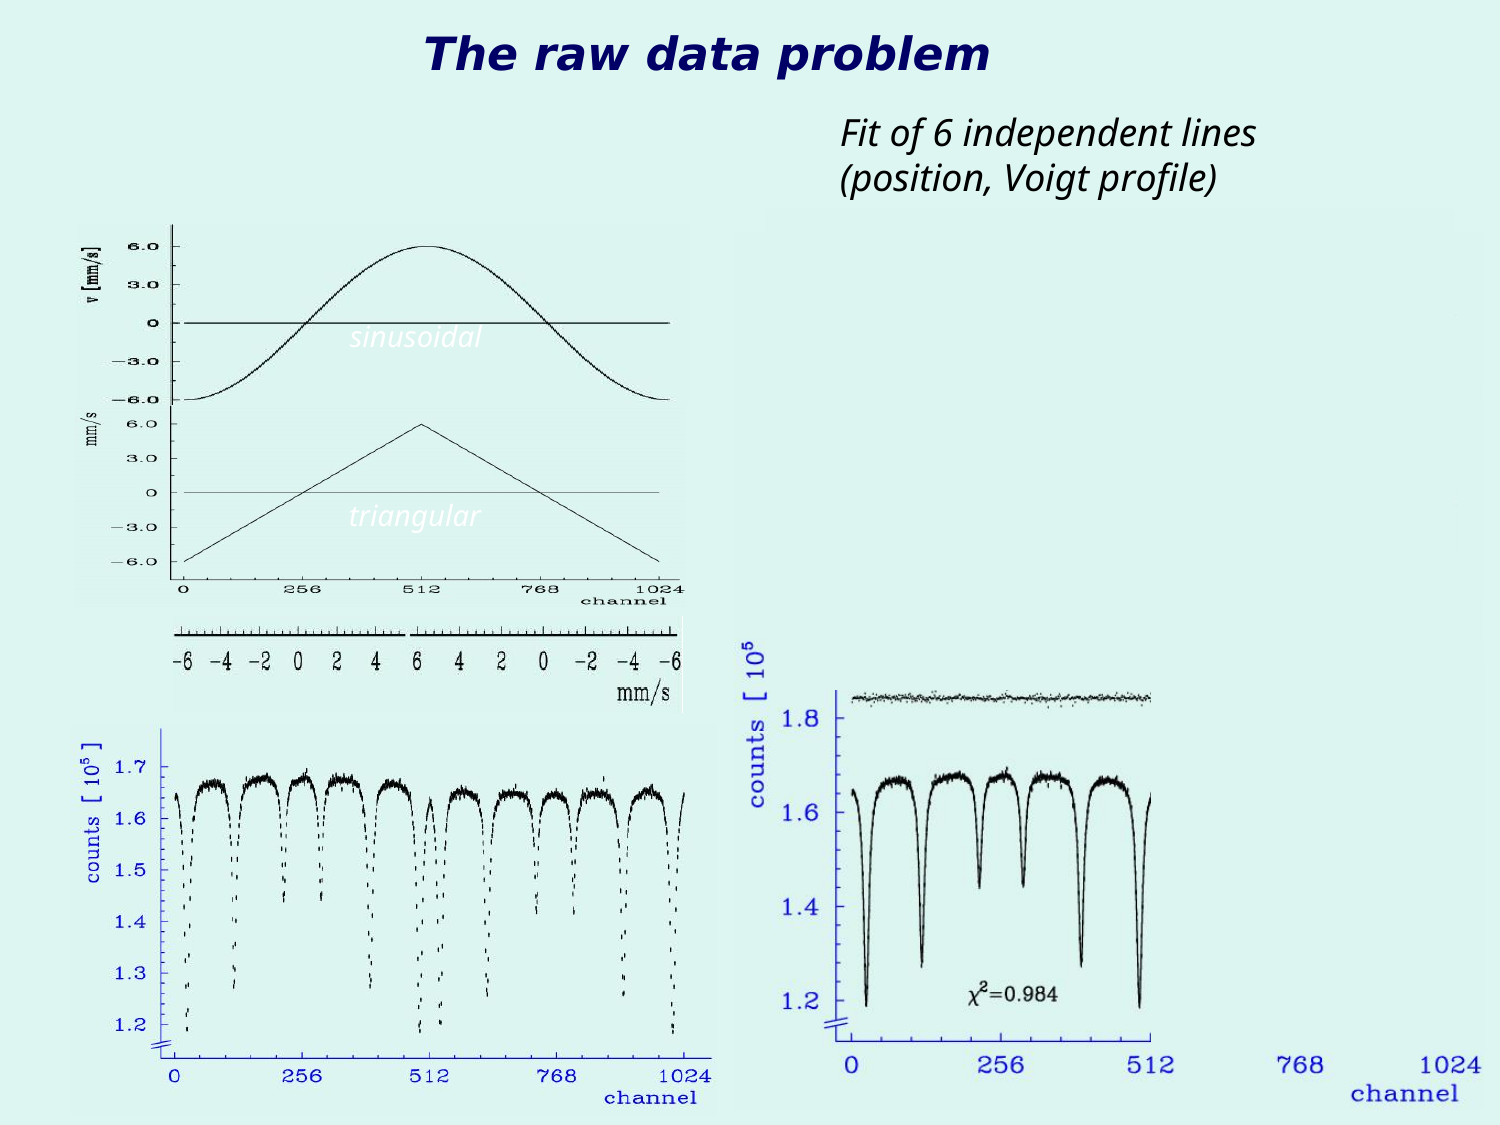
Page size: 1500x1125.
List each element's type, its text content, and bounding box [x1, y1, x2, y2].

text_box Fit of 6 independent lines (position, Voigt profile) [824, 101, 1294, 207]
picture [71, 724, 717, 1116]
picture [75, 224, 689, 607]
text_box sinusoidal [335, 311, 518, 366]
text_box The raw data problem [407, 17, 1064, 88]
picture [173, 616, 683, 713]
text_box triangular [334, 490, 517, 544]
picture [734, 209, 1485, 1110]
